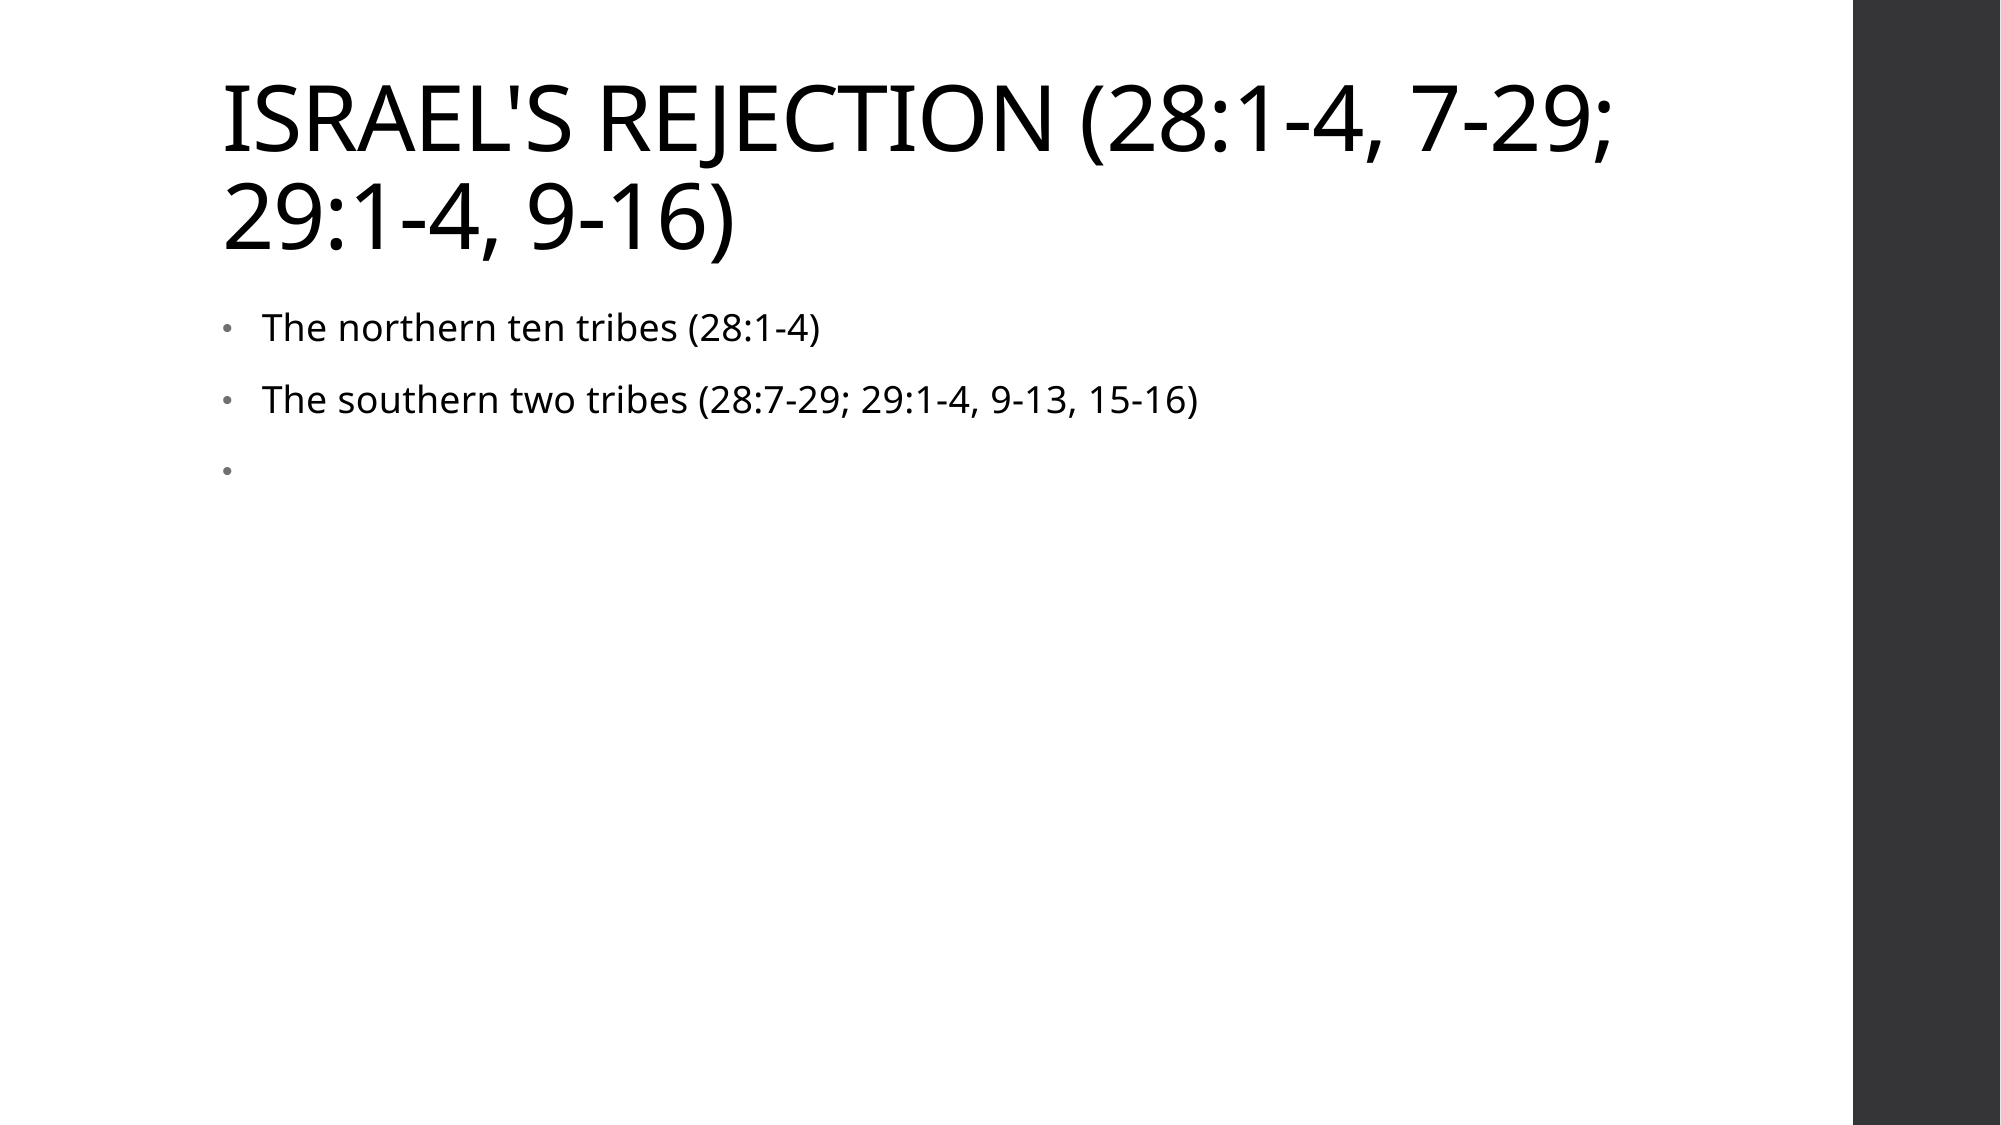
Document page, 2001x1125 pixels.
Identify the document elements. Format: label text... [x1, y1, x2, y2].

title ISRAEL'S REJECTION (28:1-4, 7-29; 29:1-4, 9-16) [206, 60, 1797, 278]
list The northern ten tribes (28:1-4) The southern two tribes (28:7-29; 29:1-4, 9-13, 15-16) [206, 299, 1617, 1014]
